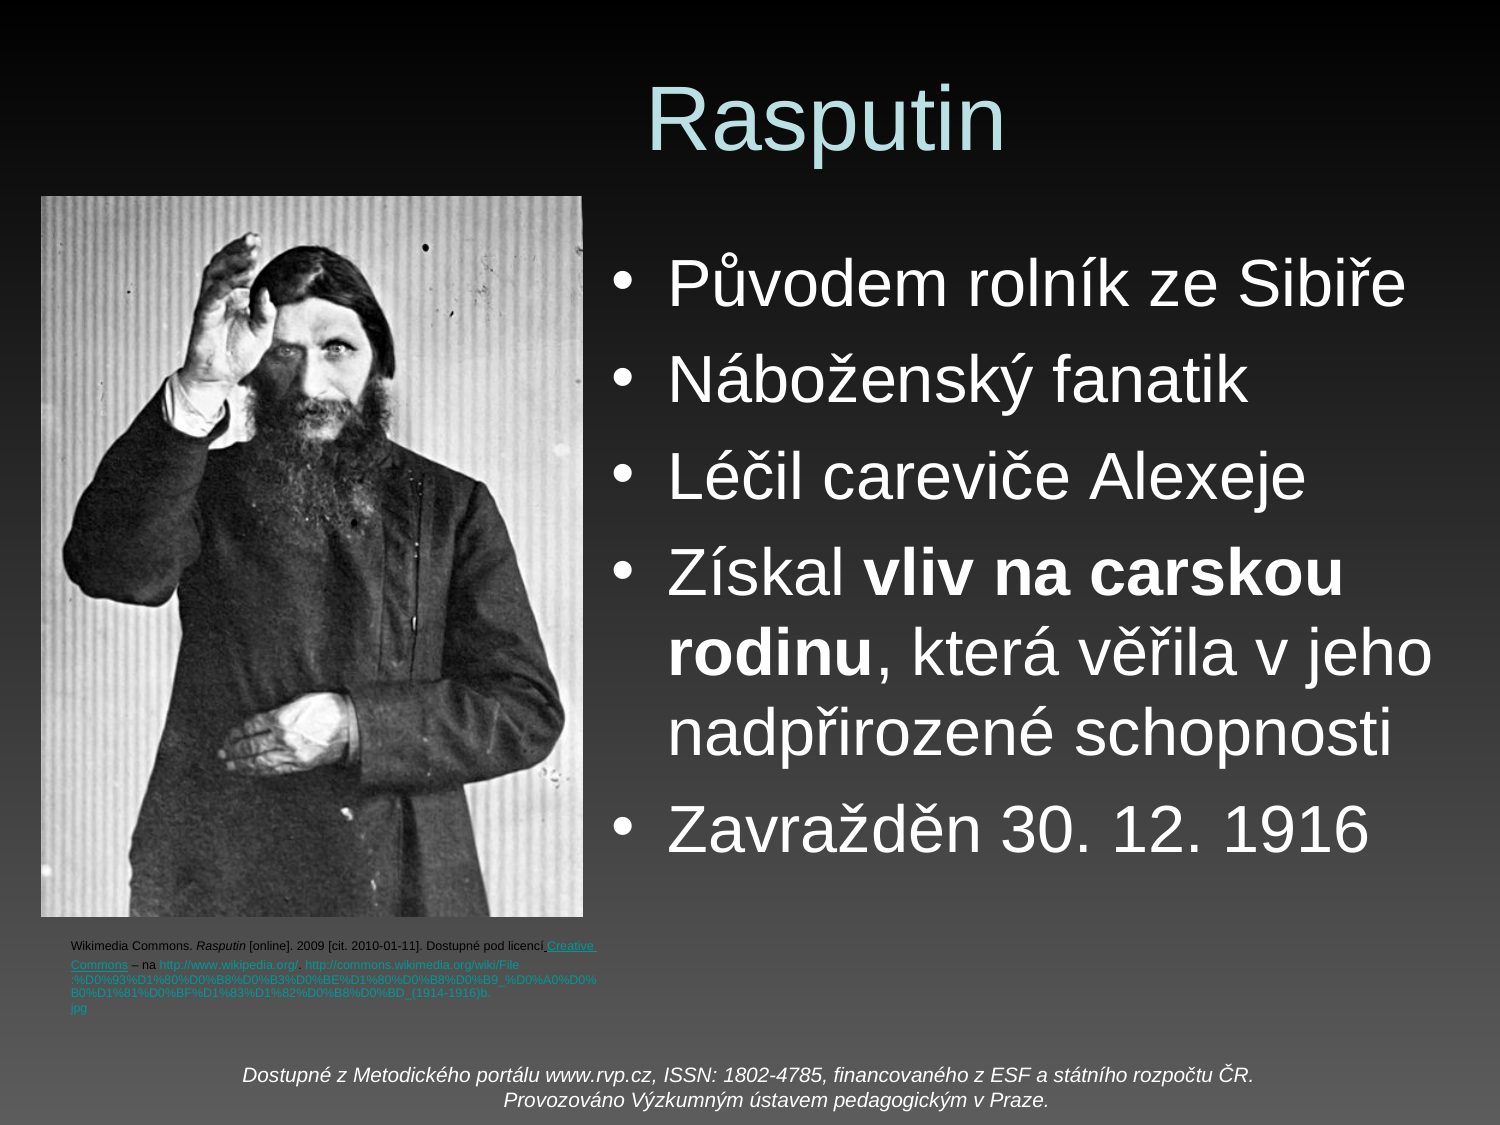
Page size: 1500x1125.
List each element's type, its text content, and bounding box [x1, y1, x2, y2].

text_box Wikimedia Commons. Rasputin [online]. 2009 [cit. 2010-01-11]. Dostupné pod licencí Creative Commons – na http://www.wikipedia.org/. http://commons.wikimedia.org/wiki/File:%D0%93%D1%80%D0%B8%D0%B3%D0%BE%D1%80%D0%B8%D0%B9_%D0%A0%D0%B0%D1%81%D0%BF%D1%83%D1%82%D0%B8%D0%BD_(1914-1916)b.jpg [0, 904, 615, 1011]
picture [41, 196, 583, 904]
text_box Dostupné z Metodického portálu www.rvp.cz, ISSN: 1802-4785, financovaného z ESF a státního rozpočtu ČR. Provozováno Výzkumným ústavem pedagogickým v Praze. [171, 1054, 1332, 1120]
list Původem rolník ze Sibiře Náboženský fanatik Léčil careviče Alexeje Získal vliv na carskou rodinu, která věřila v jeho nadpřirozené schopnosti Zavražděn 30. 12. 1916 [596, 231, 1465, 975]
title Rasputin [76, 30, 1427, 198]
